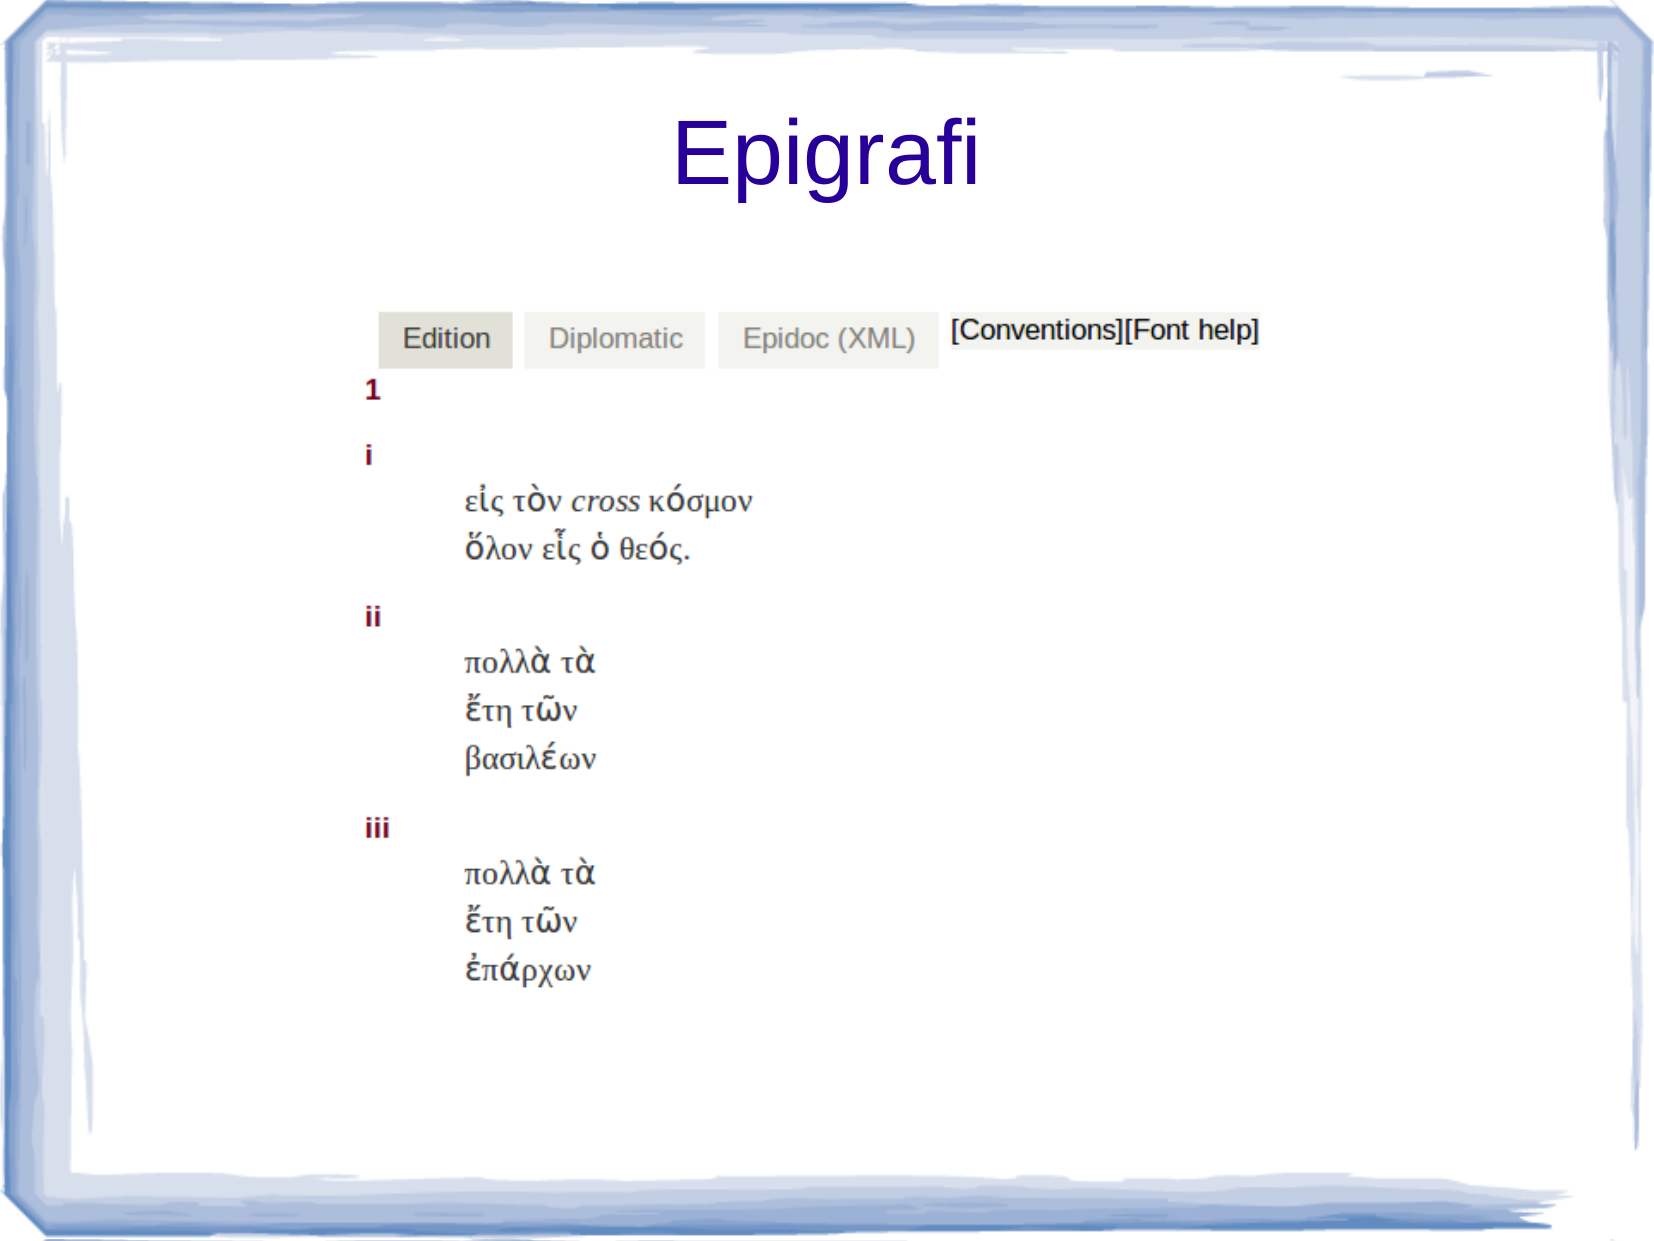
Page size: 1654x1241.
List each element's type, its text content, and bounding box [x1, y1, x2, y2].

picture [0, 0, 1654, 1241]
title Epigrafi [82, 49, 1571, 257]
